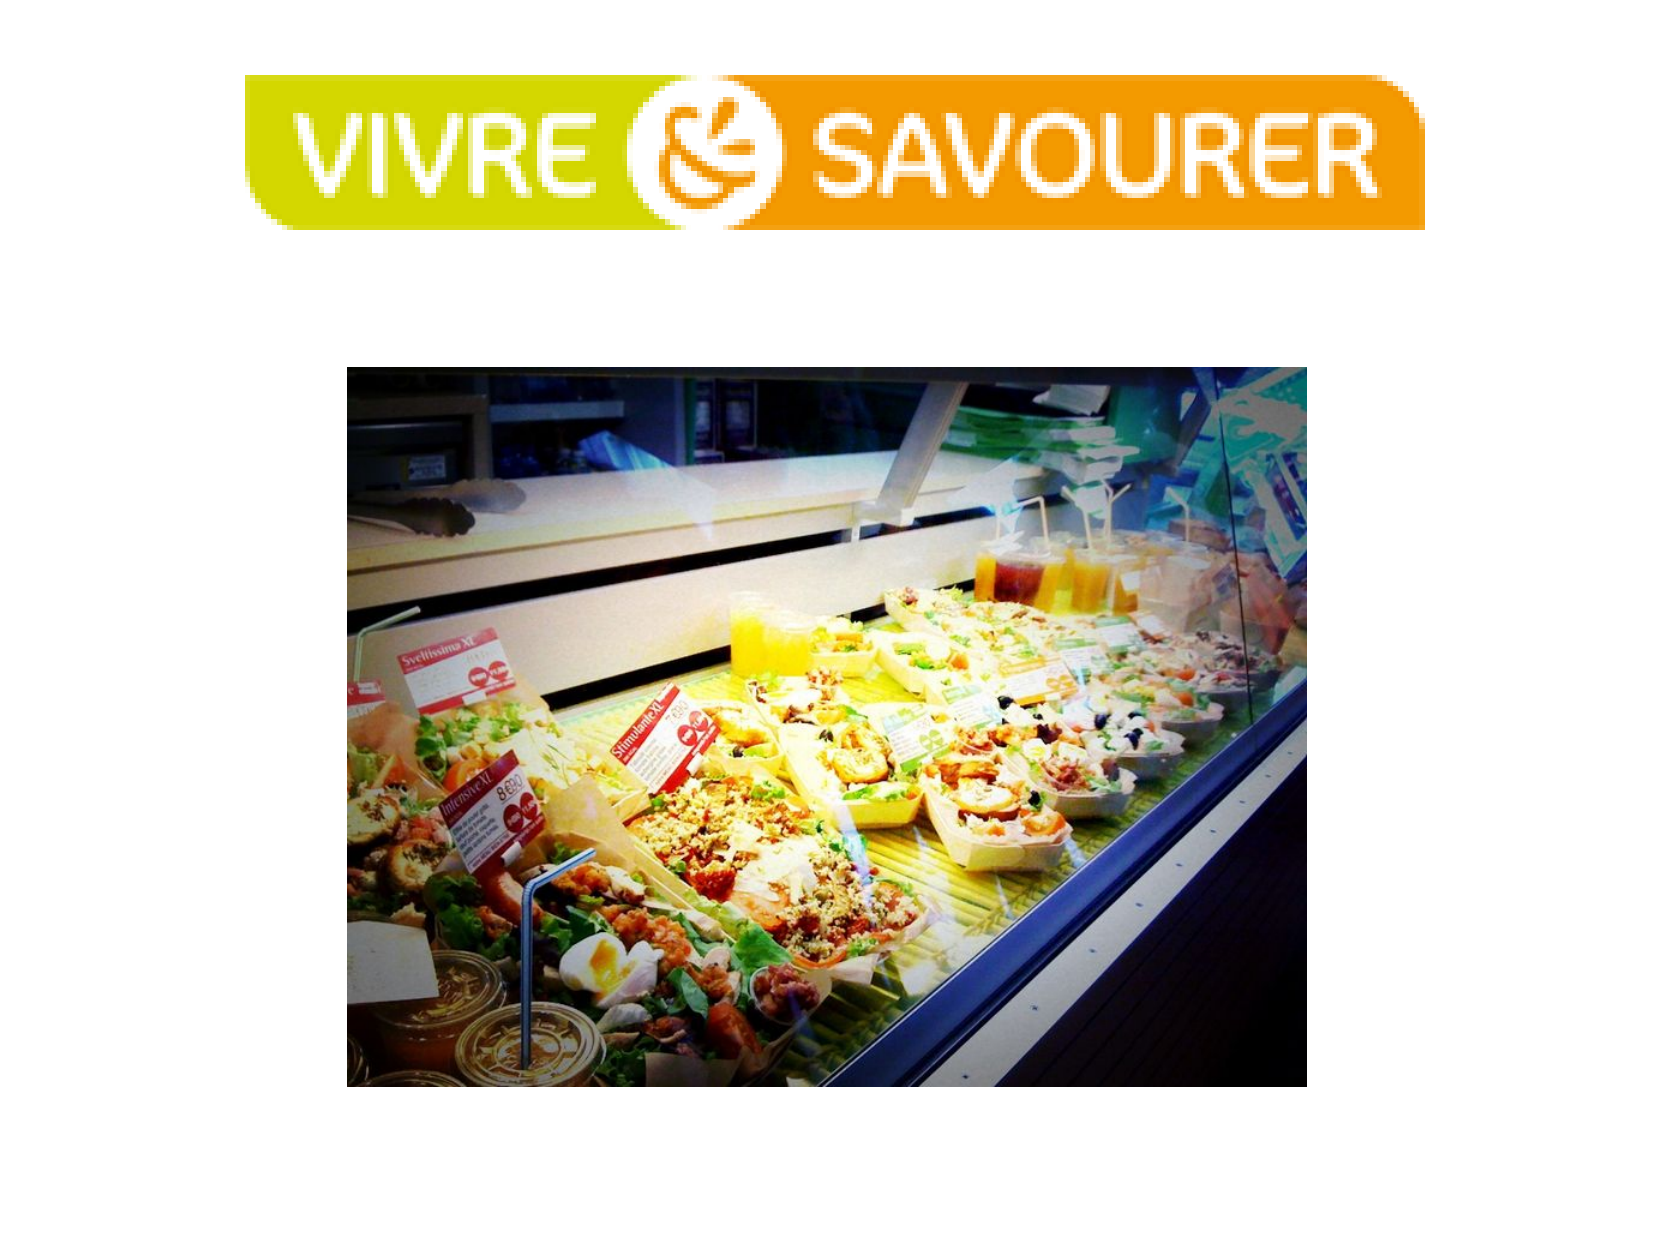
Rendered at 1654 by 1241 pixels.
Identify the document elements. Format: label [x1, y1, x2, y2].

picture [224, 49, 1473, 257]
picture [347, 367, 1307, 1087]
